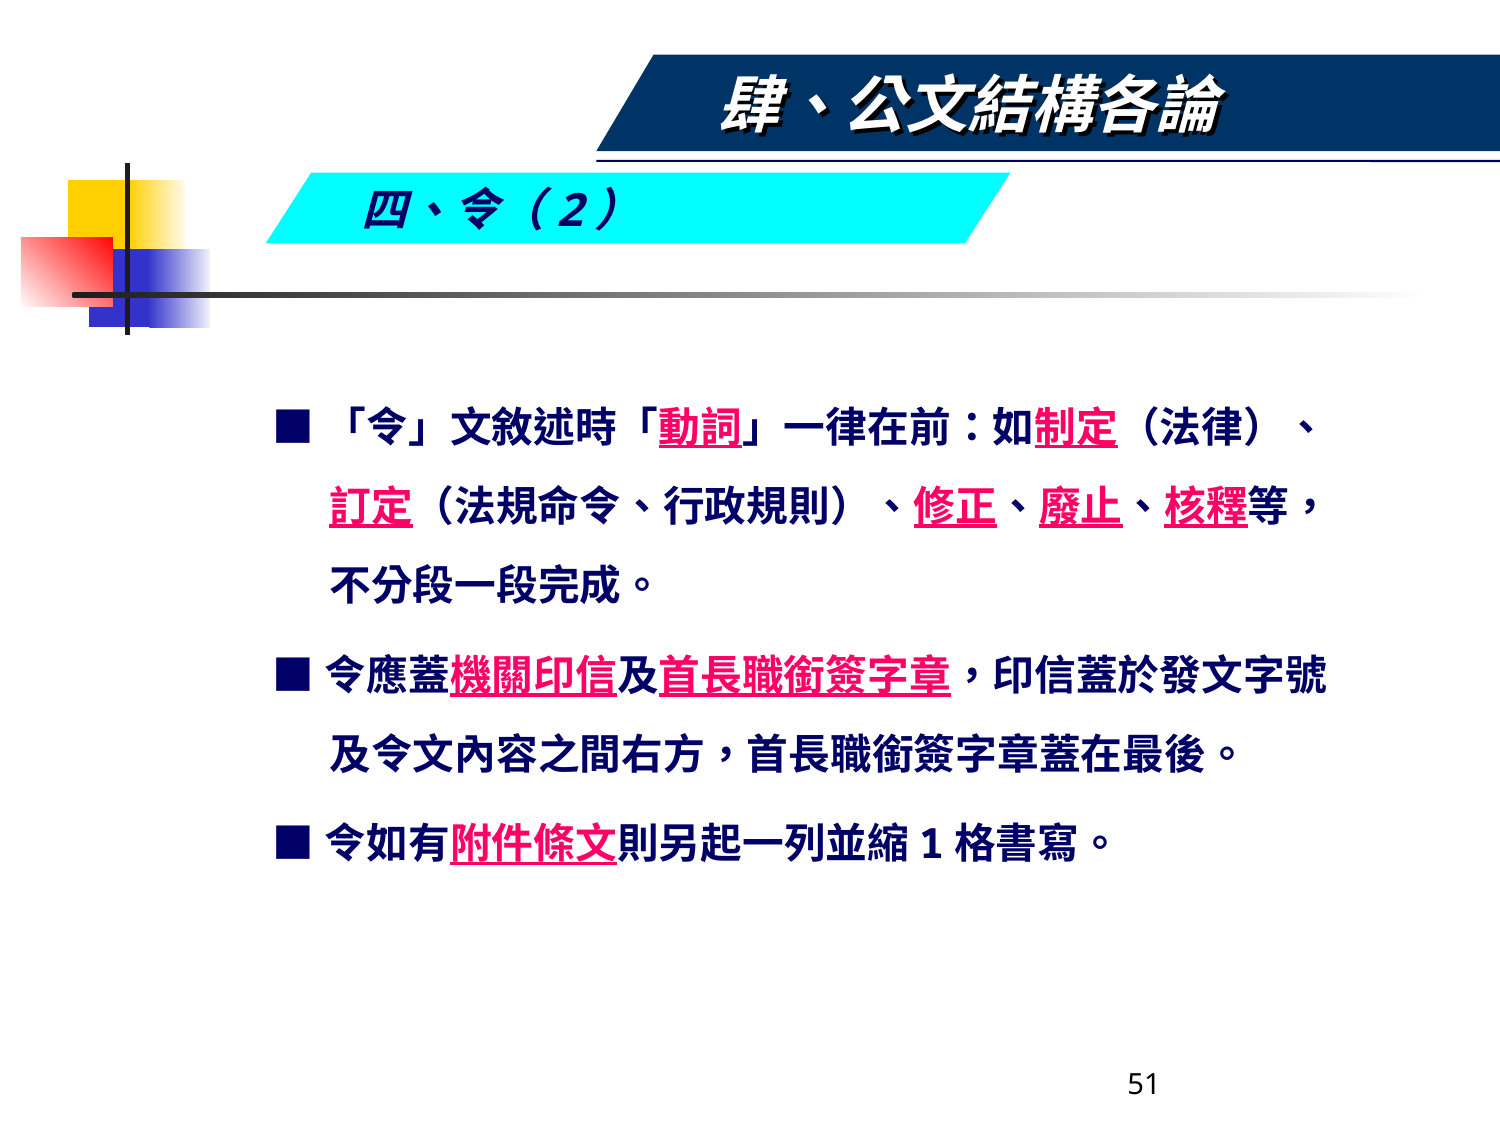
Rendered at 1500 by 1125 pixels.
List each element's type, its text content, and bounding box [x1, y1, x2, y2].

text_box 肆、公文結構各論 [596, 54, 1500, 152]
text_box 四、令（2） [265, 172, 1011, 244]
text_box ■「令」文敘述時「動詞」一律在前：如制定（法律）、訂定（法規命令、行政規則）、修正、廢止、核釋等，不分段一段完成。 ■令應蓋機關印信及首長職銜簽字章，印信蓋於發文字號及令文內容之間右方，首長職銜簽字章蓋在最後。 ■令如有附件條文則另起一列並縮1格書寫。 [258, 364, 1358, 950]
text_box <編號> [1112, 1037, 1426, 1113]
